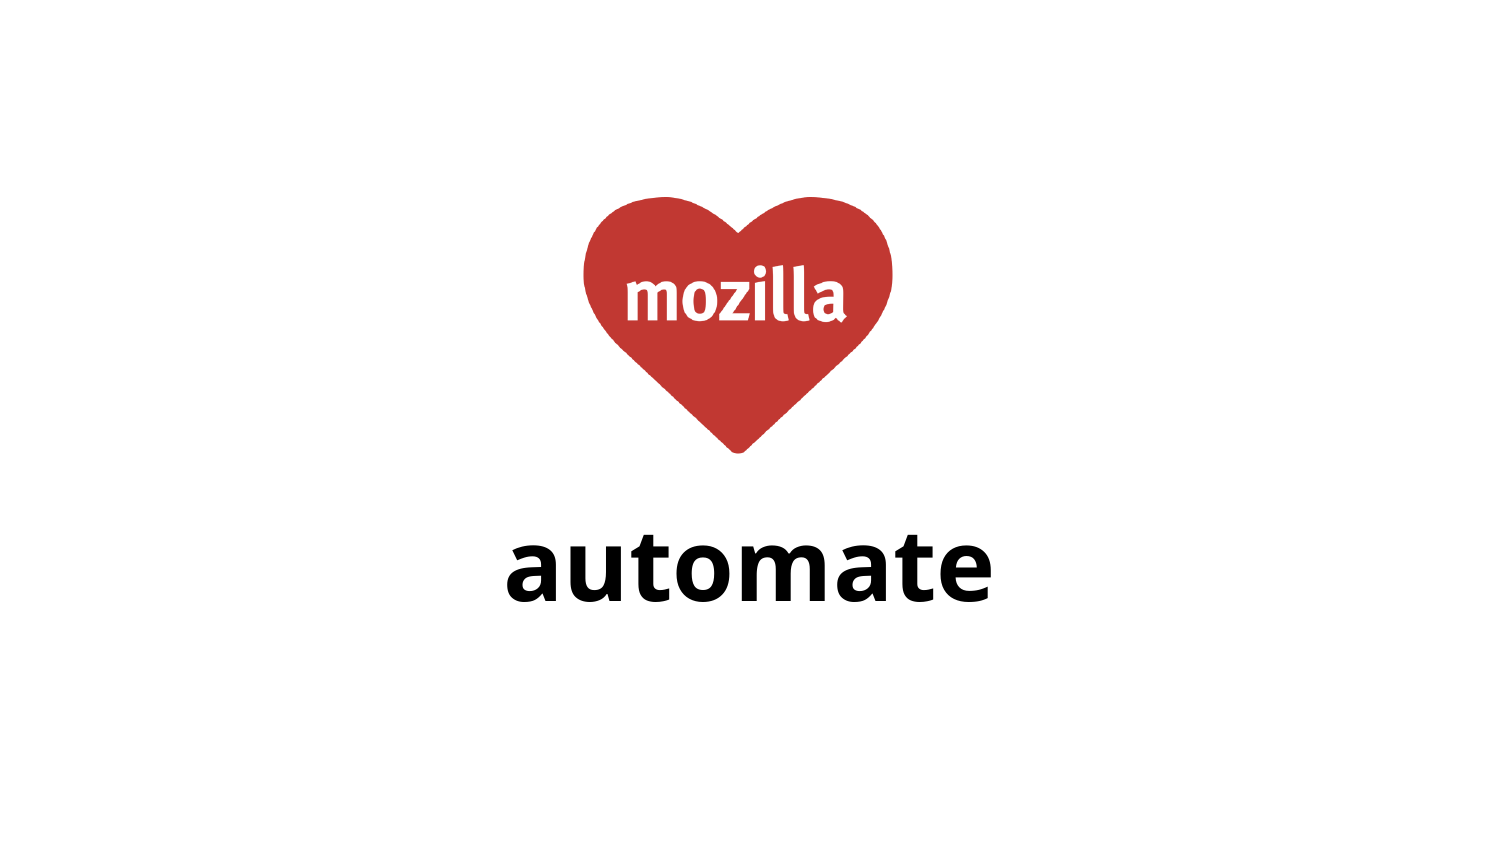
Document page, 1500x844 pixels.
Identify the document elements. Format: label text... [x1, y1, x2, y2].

picture [579, 166, 896, 483]
title automate [51, 492, 1449, 631]
